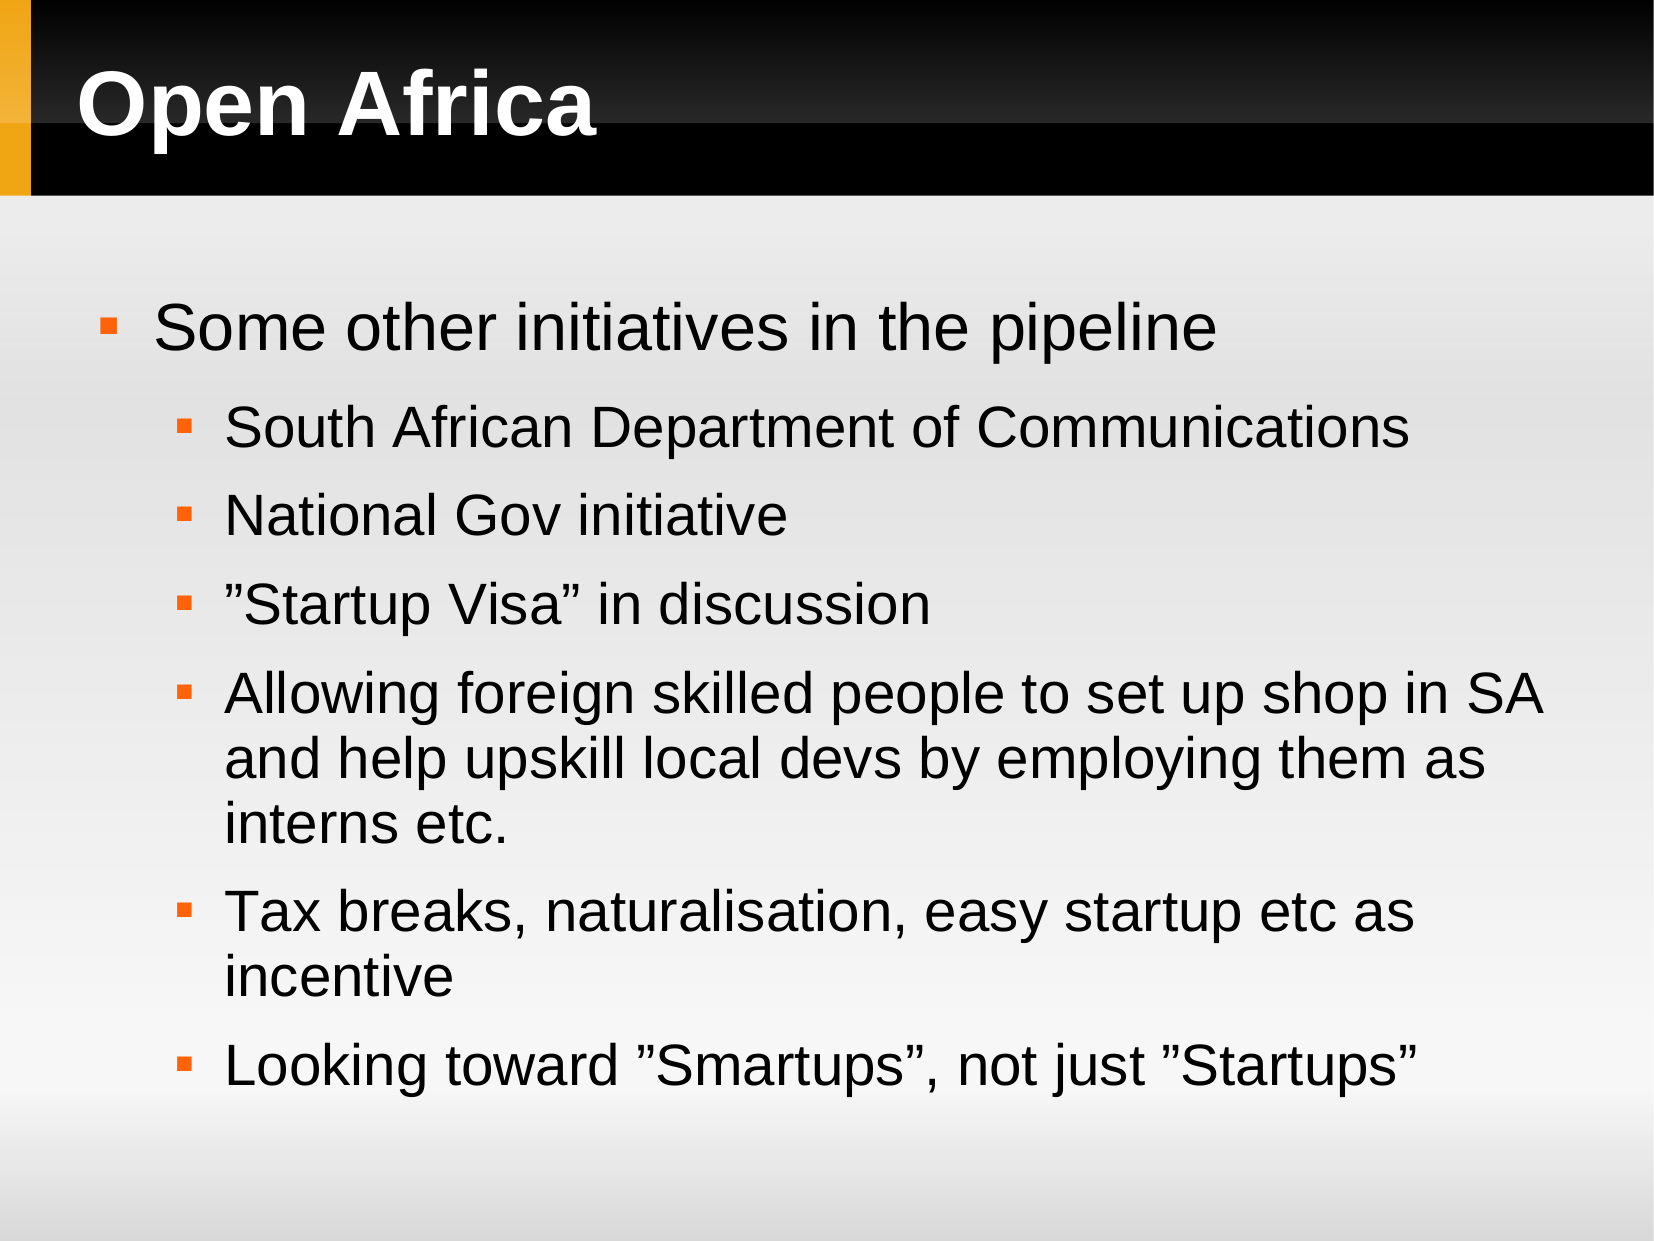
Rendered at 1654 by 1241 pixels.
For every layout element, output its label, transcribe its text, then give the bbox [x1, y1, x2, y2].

title Open Africa [76, 0, 1565, 208]
picture [0, 0, 1654, 1241]
list Some other initiatives in the pipeline South African Department of Communications National Gov initiative ”Startup Visa” in discussion Allowing foreign skilled people to set up shop in SA and help upskill local devs by employing them as interns etc. Tax breaks, naturalisation, easy startup etc as incentive Looking toward ”Smartups”, not just ”Startups” [82, 290, 1571, 1109]
